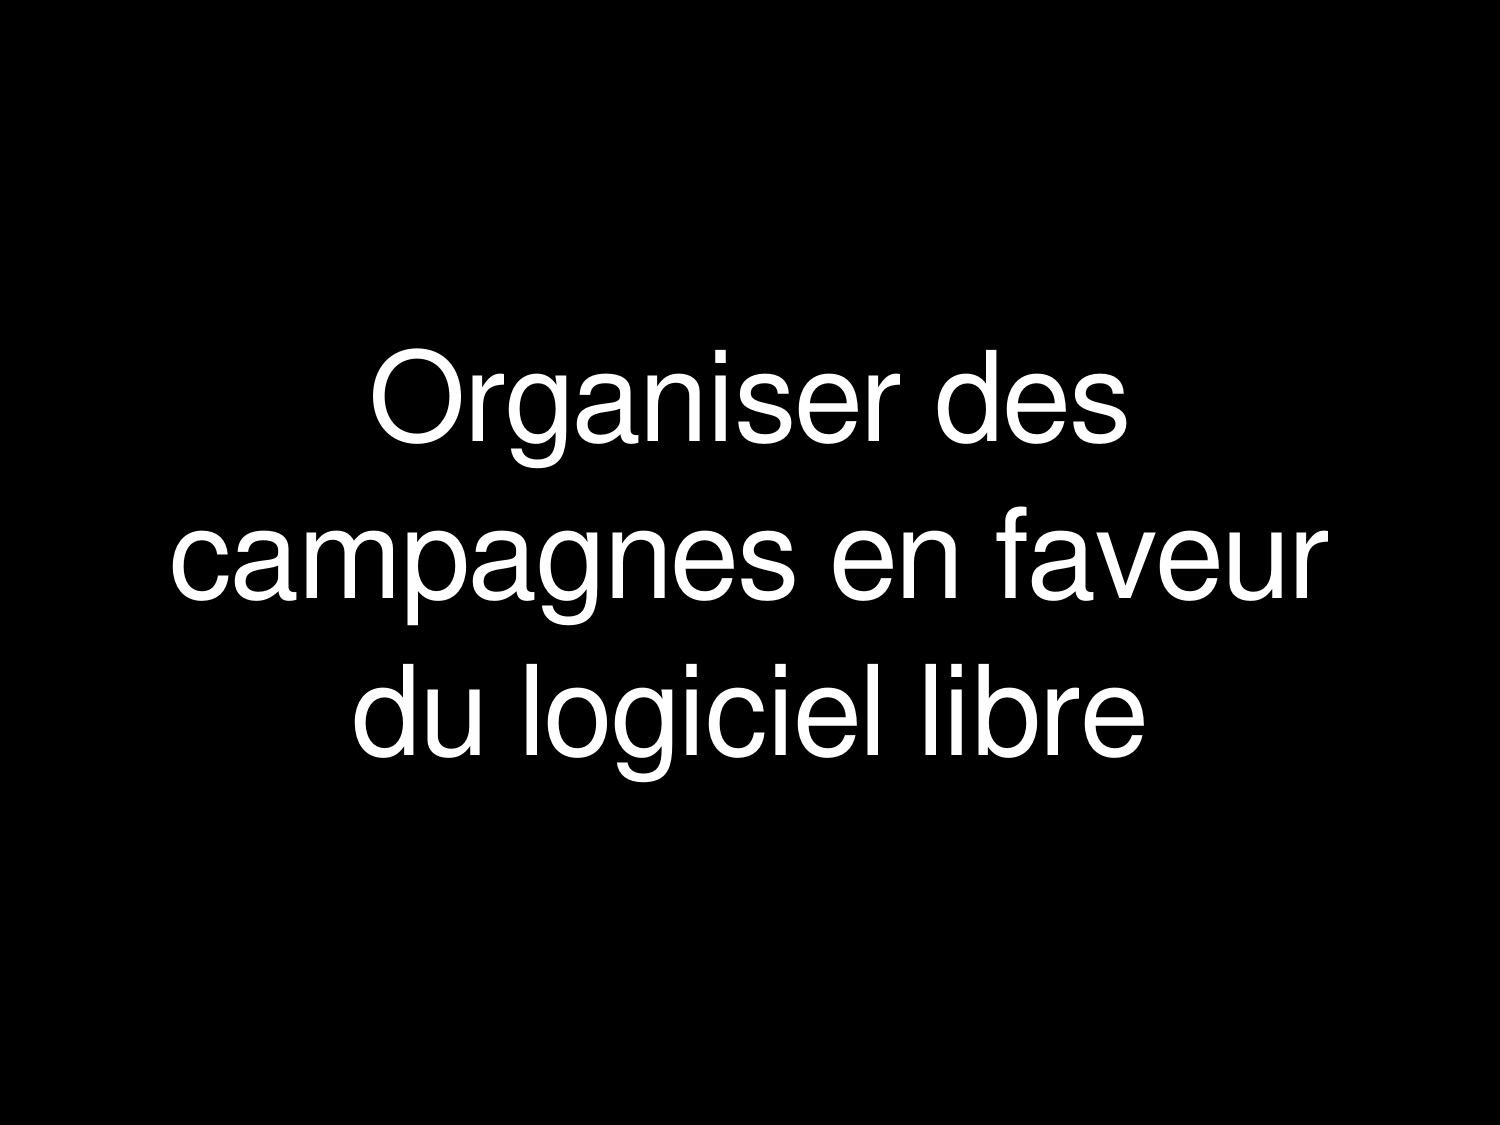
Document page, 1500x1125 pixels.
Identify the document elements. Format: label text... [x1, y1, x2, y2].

text_box Organiser des campagnes en faveur du logiciel libre [82, 152, 1418, 973]
